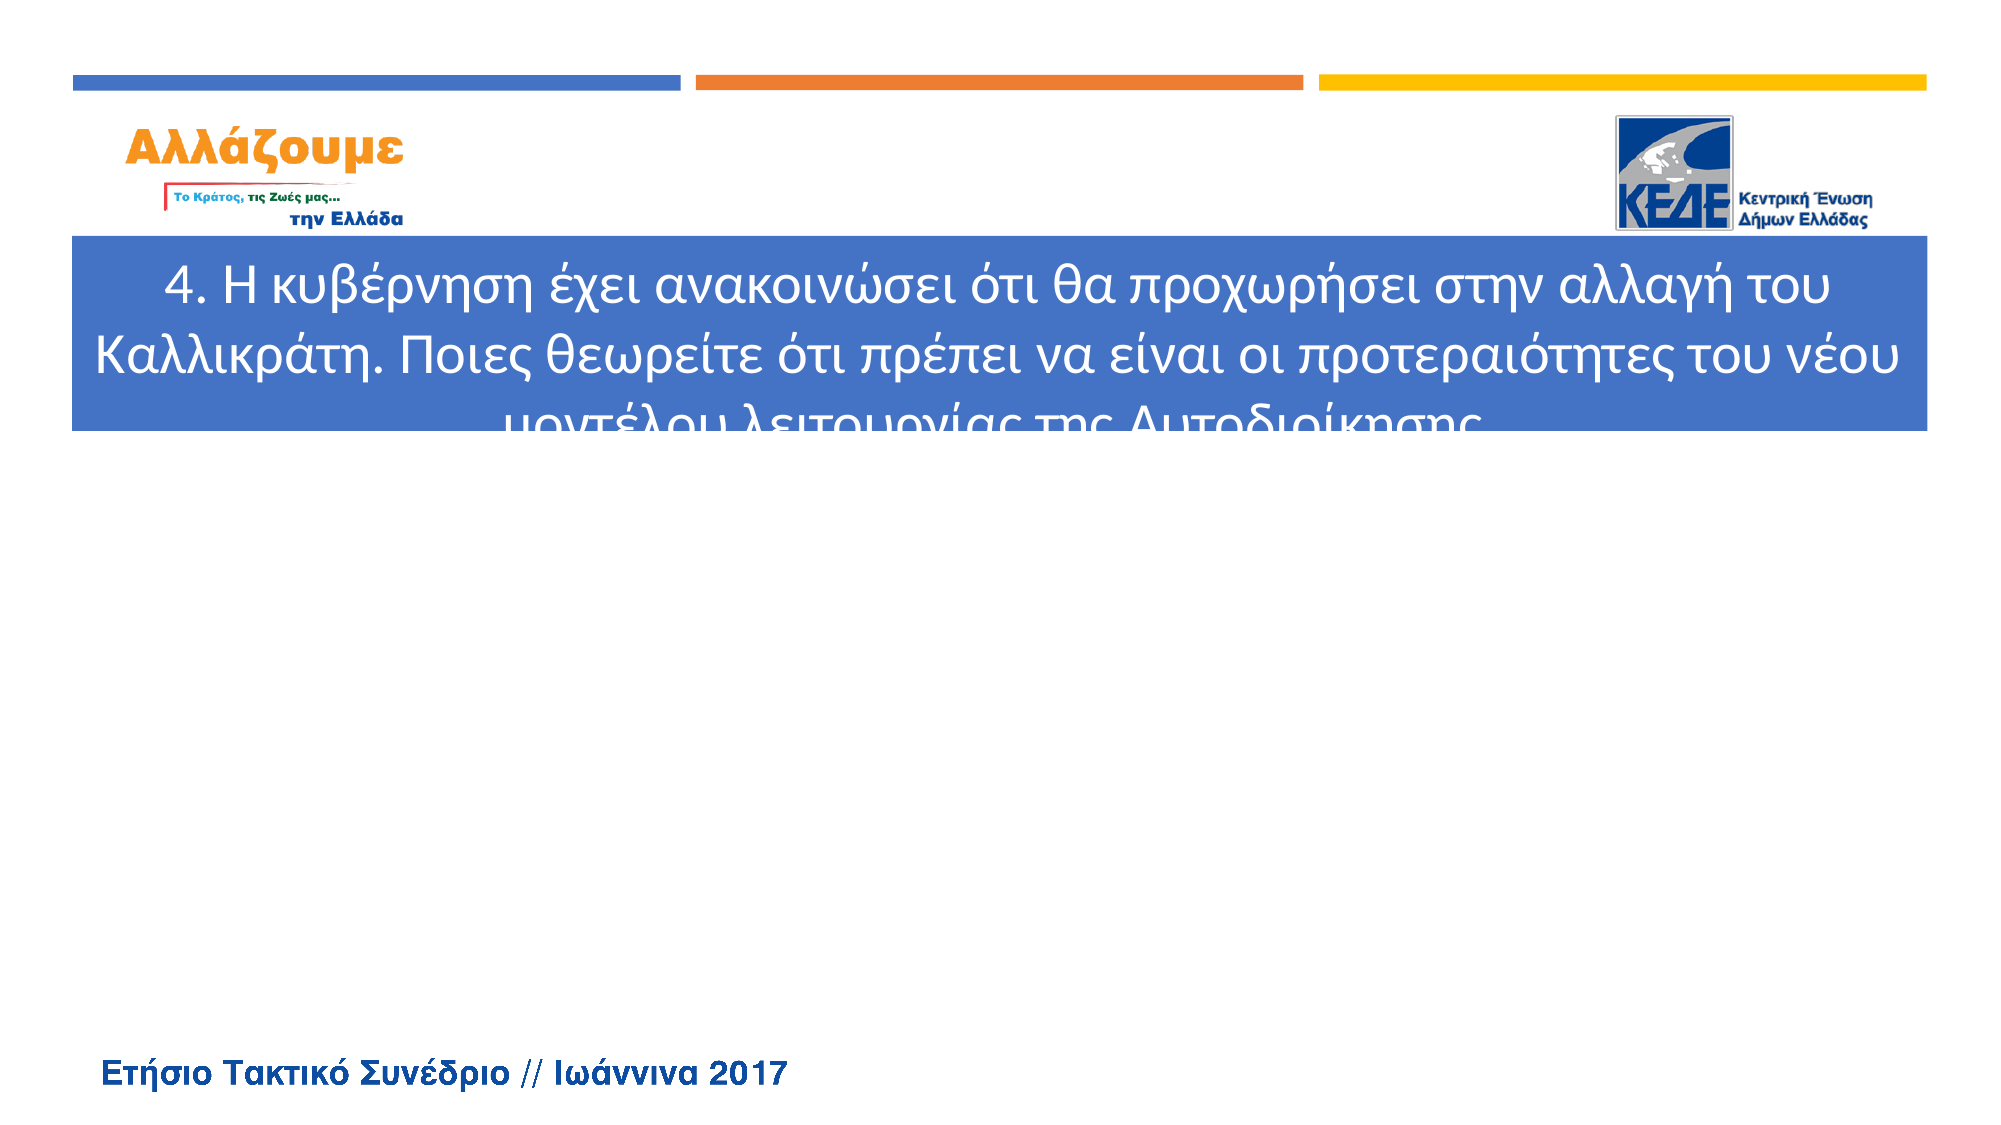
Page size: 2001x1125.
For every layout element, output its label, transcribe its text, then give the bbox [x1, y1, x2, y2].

picture [95, 114, 435, 235]
picture [50, 1003, 841, 1122]
title 4. Η κυβέρνηση έχει ανακοινώσει ότι θα προχωρήσει στην αλλαγή του Καλλικράτη. Ποιες θεωρείτε ότι πρέπει να είναι οι προτεραιότητες του νέου μοντέλου λειτουργίας της Αυτοδιοίκησης [72, 237, 1925, 432]
picture [1611, 108, 1879, 235]
